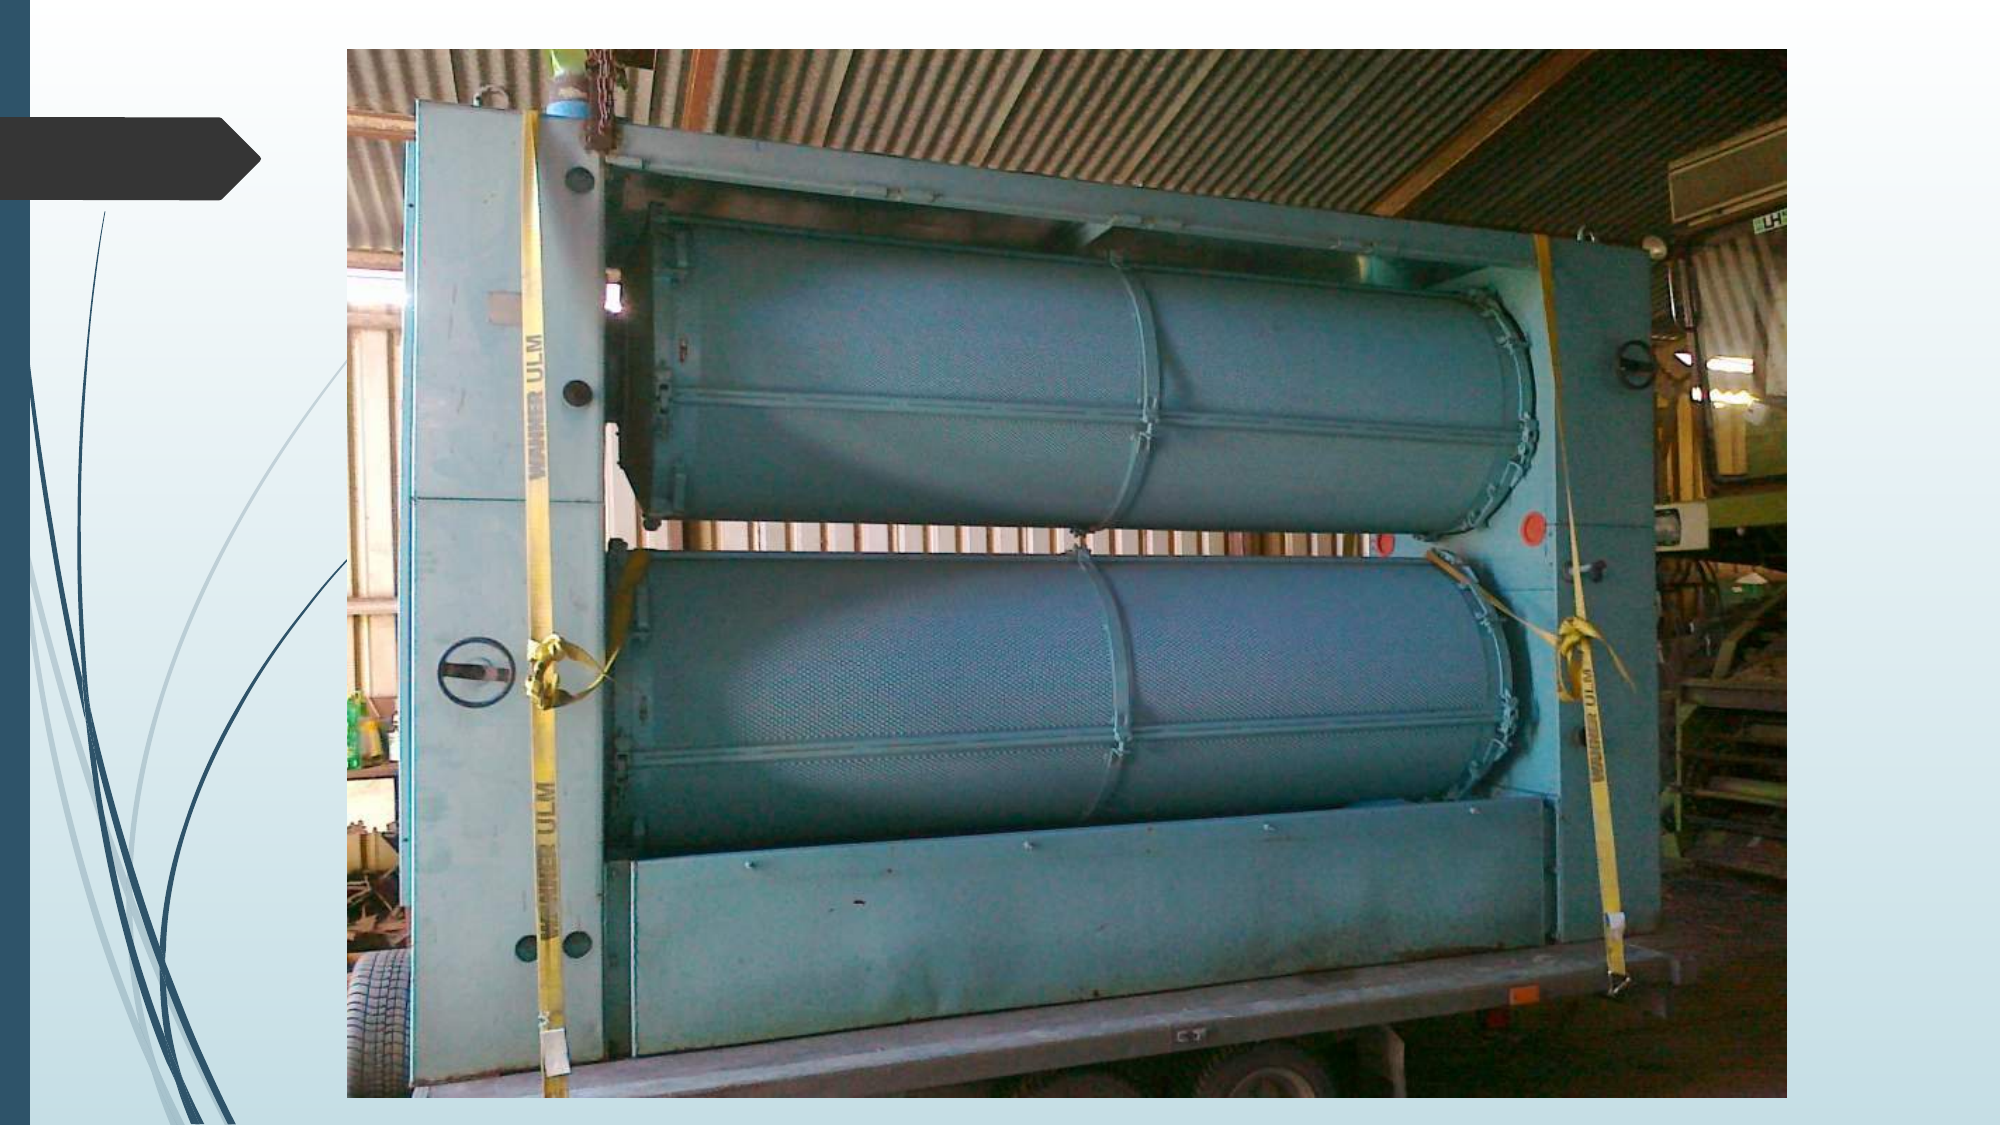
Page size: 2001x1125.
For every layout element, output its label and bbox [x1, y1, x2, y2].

picture [347, 50, 1787, 1098]
